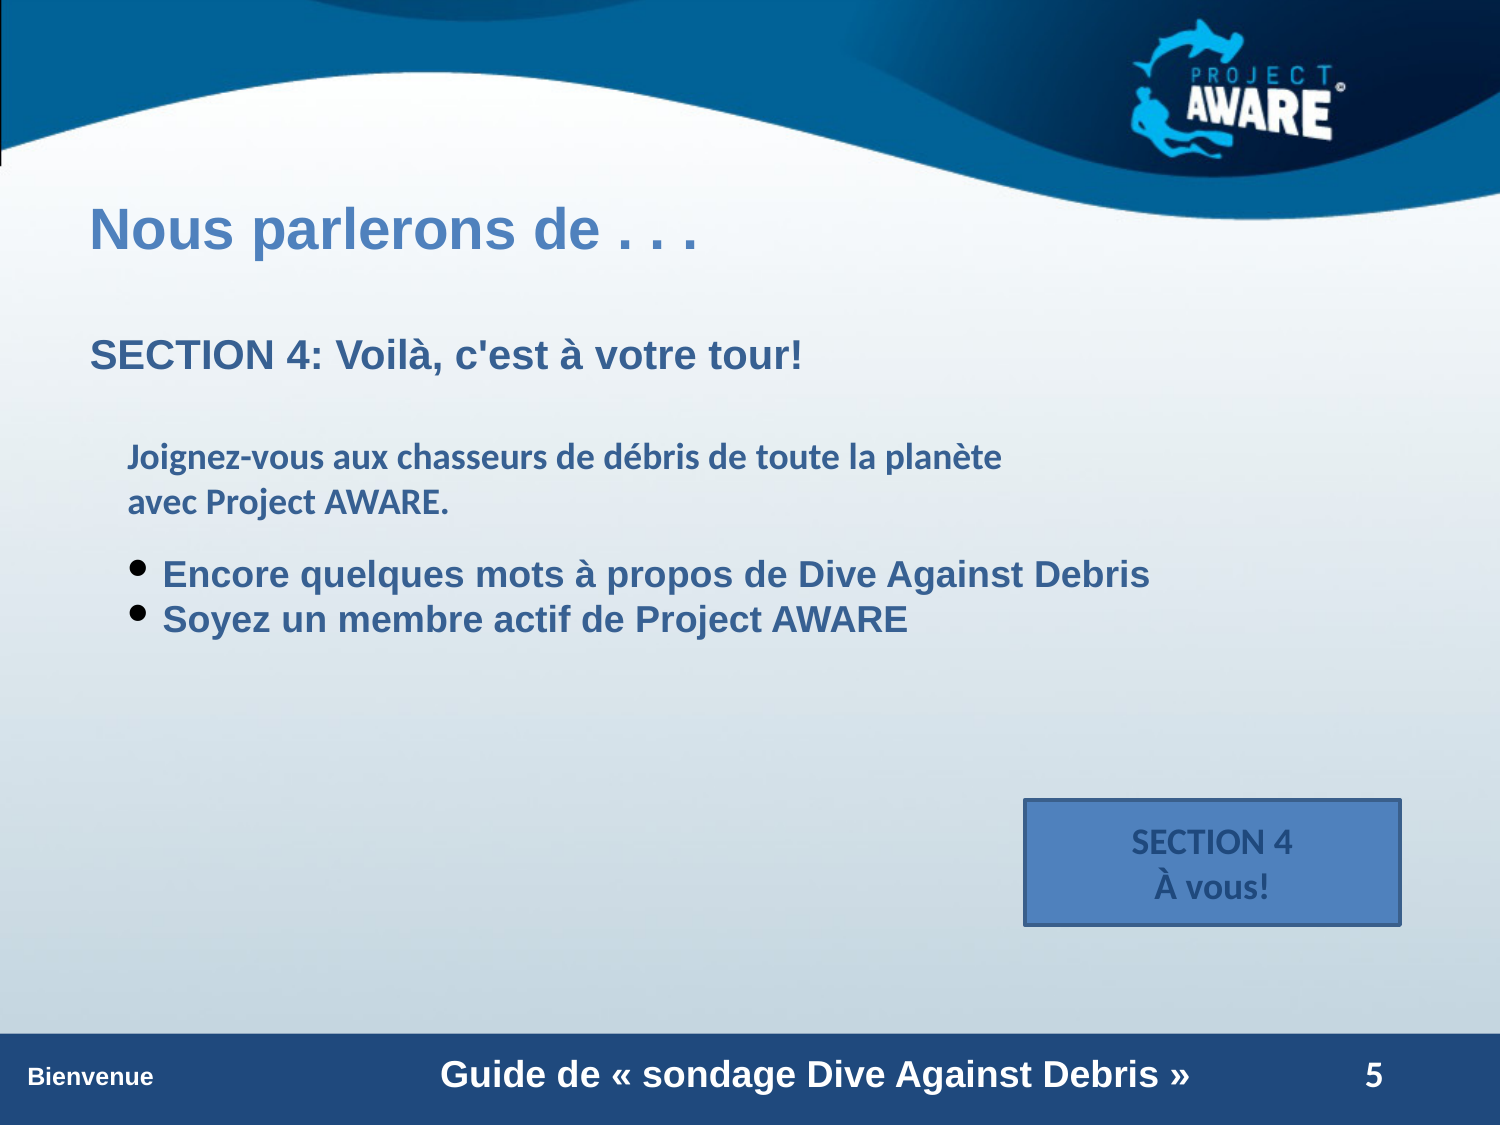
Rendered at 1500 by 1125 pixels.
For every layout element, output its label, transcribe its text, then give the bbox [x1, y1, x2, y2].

text_box [1024, 800, 1400, 925]
text_box Joignez-vous aux chasseurs de débris de toute la planète avec Project AWARE. [112, 424, 1450, 500]
text_box SECTION 4 À vous! [1037, 809, 1388, 915]
text_box Nous parlerons de . . . [75, 145, 950, 308]
text_box Bienvenue [12, 1052, 425, 1103]
text_box SECTION 4: Voilà, c'est à votre tour! [74, 320, 1413, 433]
text_box Guide de « sondage Dive Against Debris » [425, 1042, 1276, 1103]
text_box <numéro> [1350, 1042, 1475, 1103]
picture [0, 0, 1500, 1037]
text_box Encore quelques mots à propos de Dive Against Debris Soyez un membre actif de Project AWARE [112, 542, 1347, 662]
